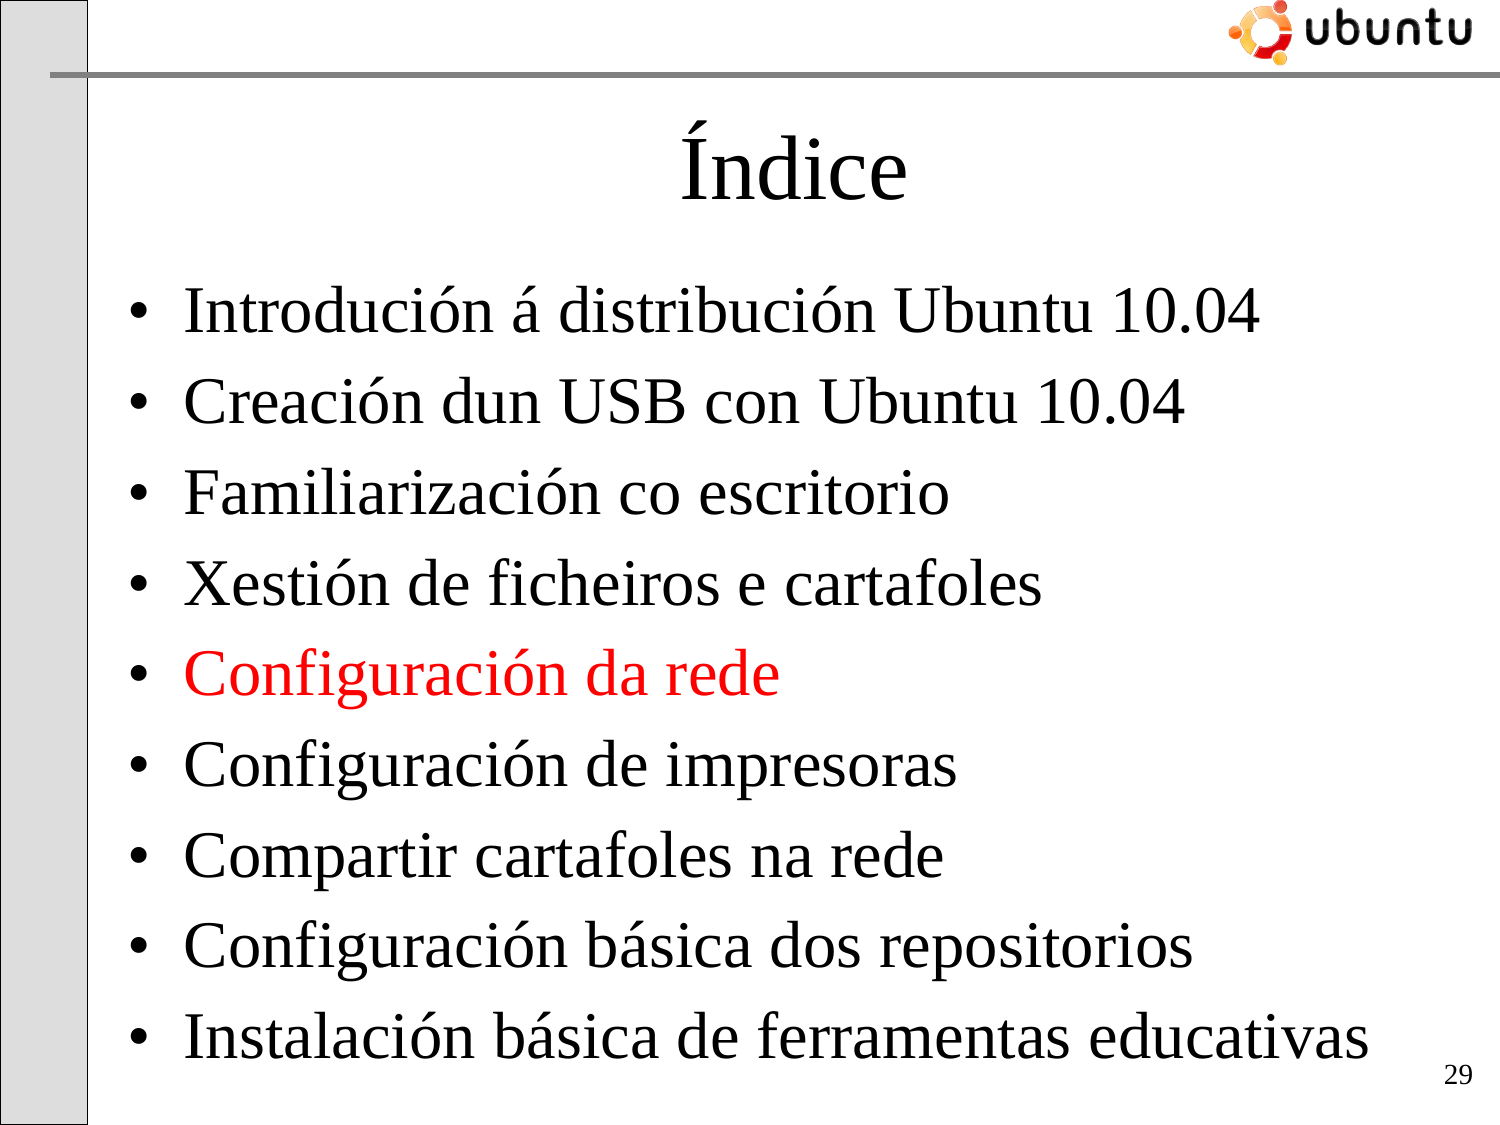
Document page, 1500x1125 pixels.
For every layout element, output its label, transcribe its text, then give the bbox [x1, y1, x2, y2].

list Introdución á distribución Ubuntu 10.04 Creación dun USB con Ubuntu 10.04 Familiarización co escritorio Xestión de ficheiros e cartafoles Configuración da rede Configuración de impresoras Compartir cartafoles na rede Configuración básica dos repositorios Instalación básica de ferramentas educativas [112, 265, 1477, 1081]
picture [1221, 0, 1483, 71]
title Índice [112, 99, 1477, 237]
